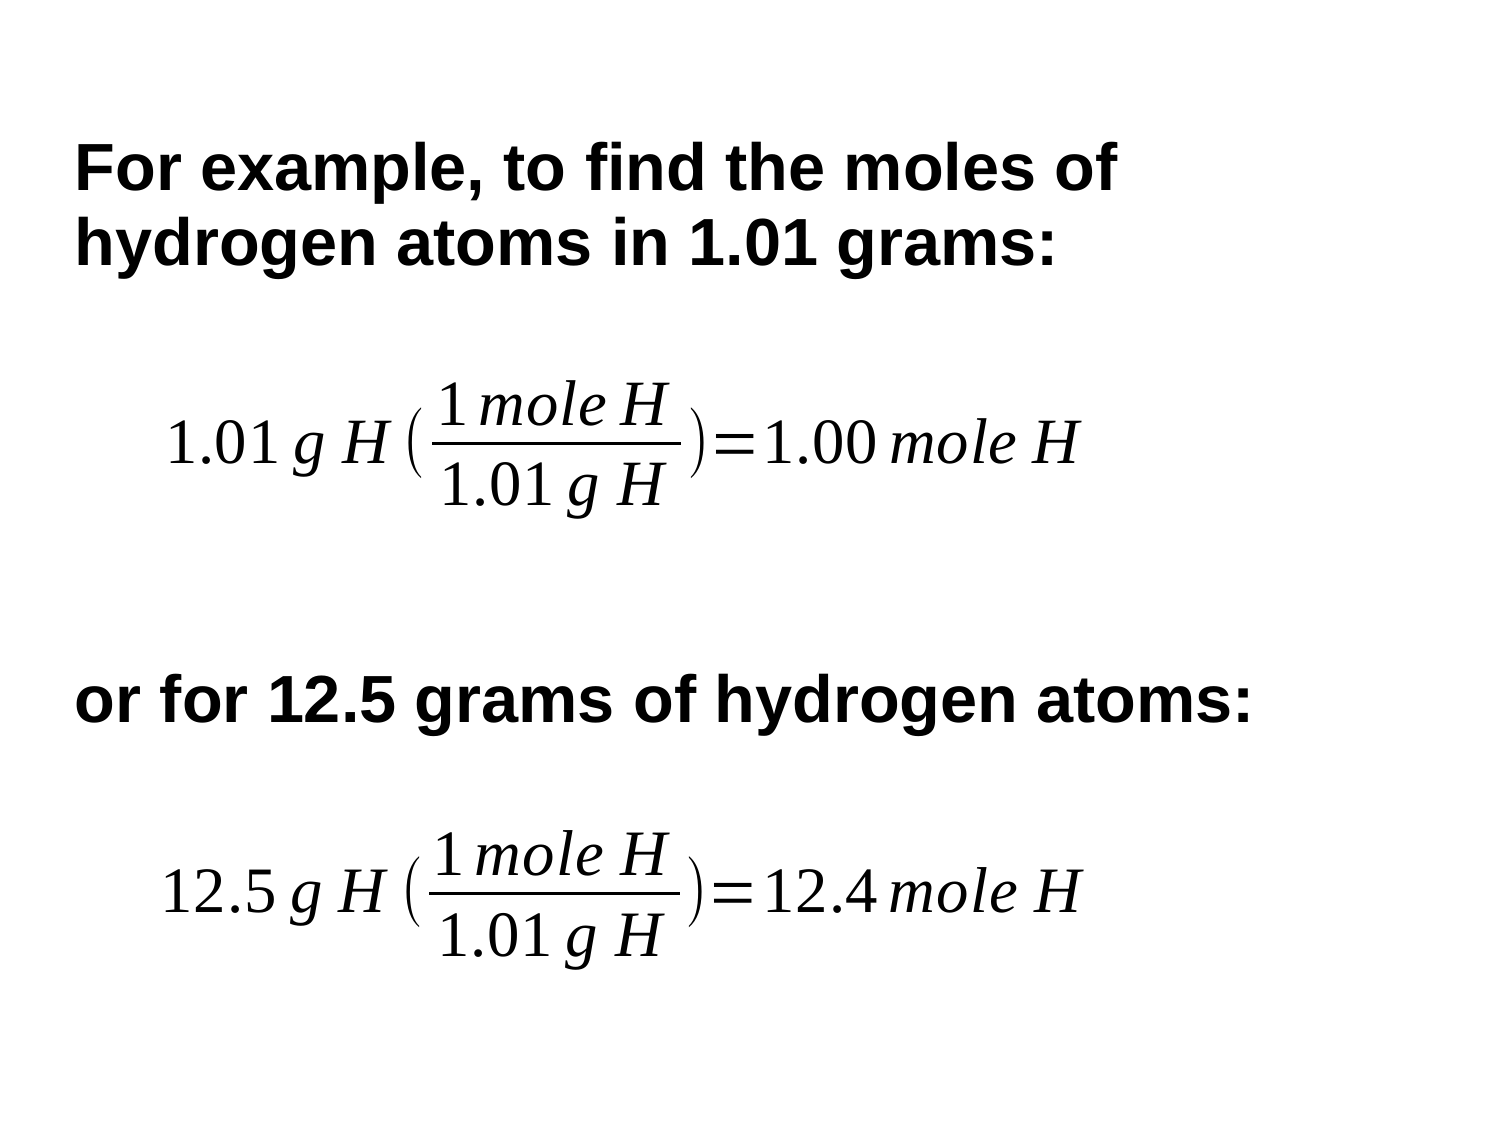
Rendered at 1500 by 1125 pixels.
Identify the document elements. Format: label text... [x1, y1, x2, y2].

chart [154, 817, 1088, 975]
chart [158, 367, 1088, 525]
text_box For example, to find the moles of hydrogen atoms in 1.01 grams: or for 12.5 grams of hydrogen atoms: [74, 45, 1425, 1005]
